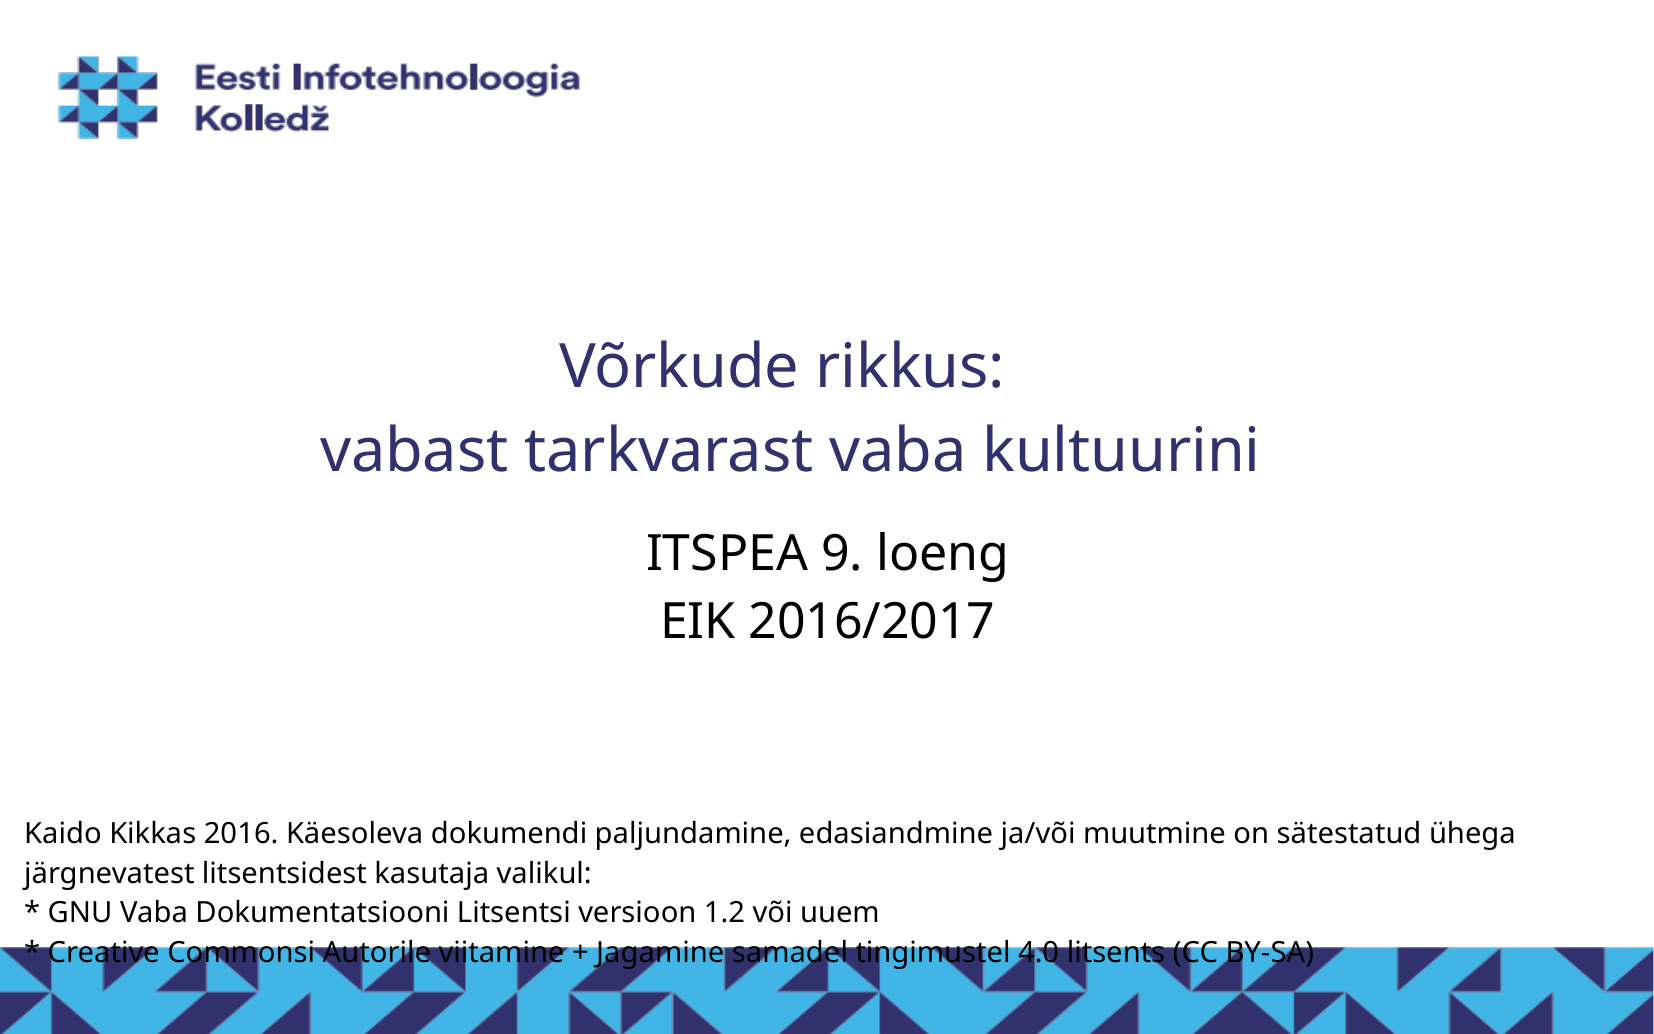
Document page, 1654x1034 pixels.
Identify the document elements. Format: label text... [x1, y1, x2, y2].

text_box Kaido Kikkas 2016. Käesoleva dokumendi paljundamine, edasiandmine ja/või muutmine on sätestatud ühega järgnevatest litsentsidest kasutaja valikul: * GNU Vaba Dokumentatsiooni Litsentsi versioon 1.2 või uuem * Creative Commonsi Autorile viitamine + Jagamine samadel tingimustel 4.0 litsents (CC BY-SA) [9, 804, 1548, 957]
subtitle ITSPEA 9. loeng EIK 2016/2017 [259, 518, 1396, 651]
title Võrkude rikkus: vabast tarkvarast vaba kultuurini [222, 319, 1359, 493]
